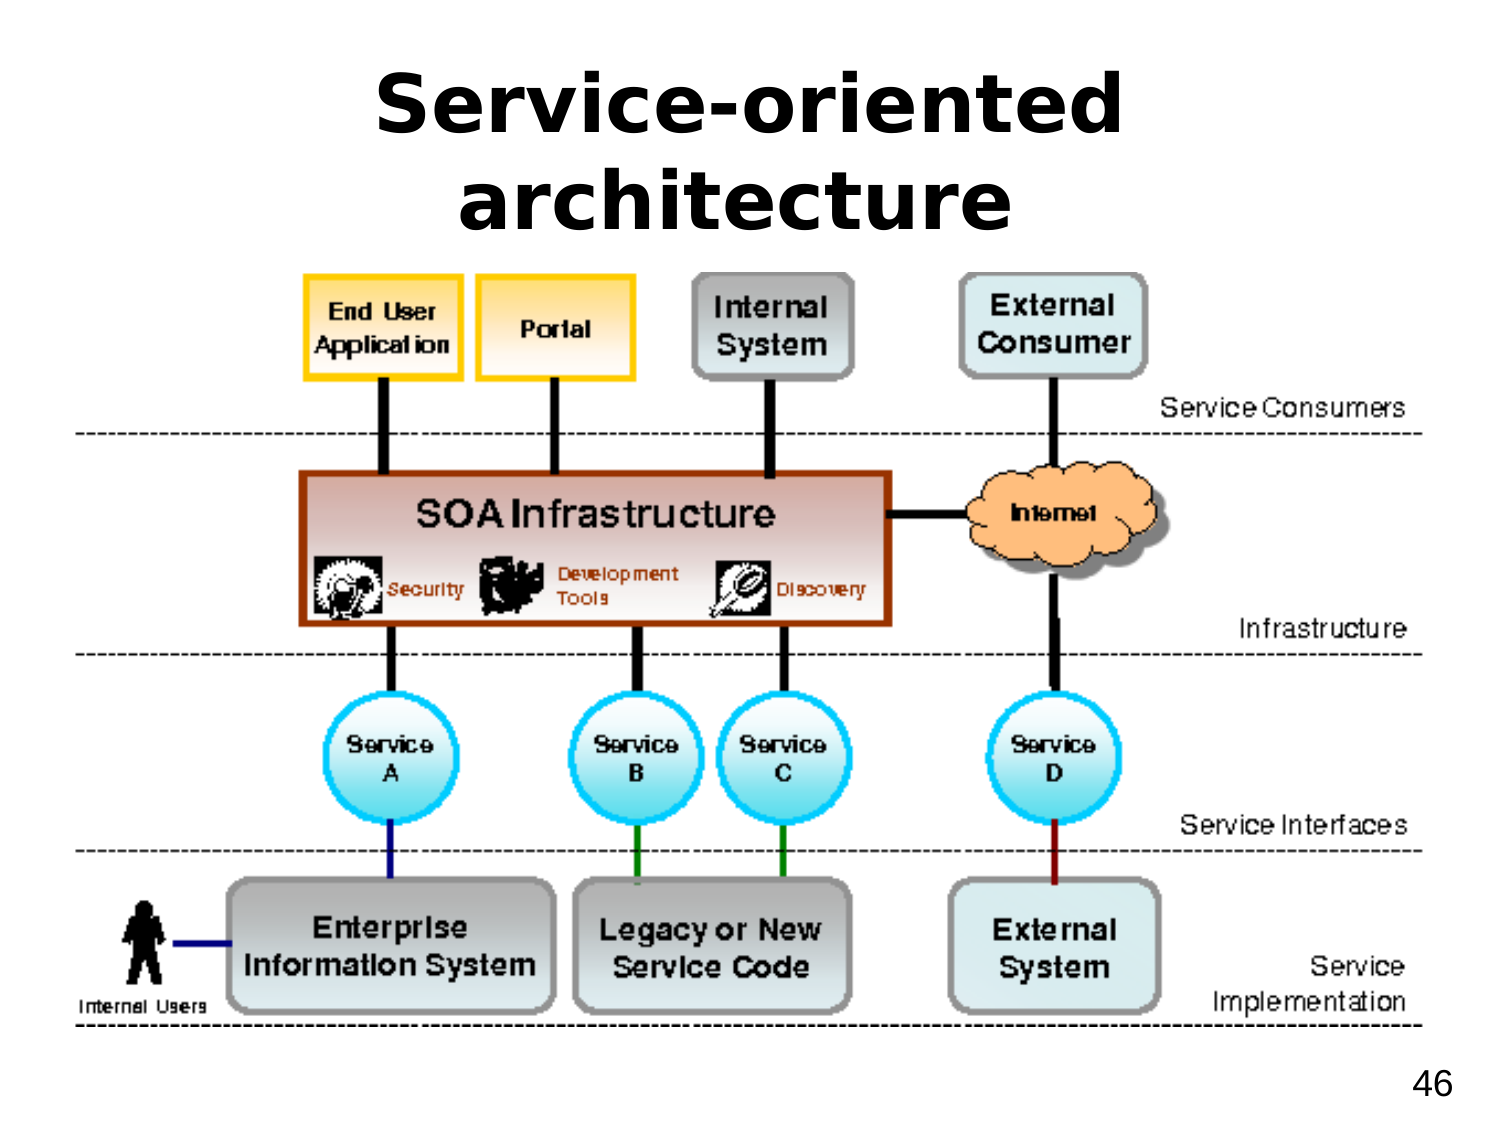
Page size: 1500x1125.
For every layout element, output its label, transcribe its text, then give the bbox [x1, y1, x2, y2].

picture [74, 206, 1425, 1093]
title Service-oriented architecture [75, 44, 1425, 177]
